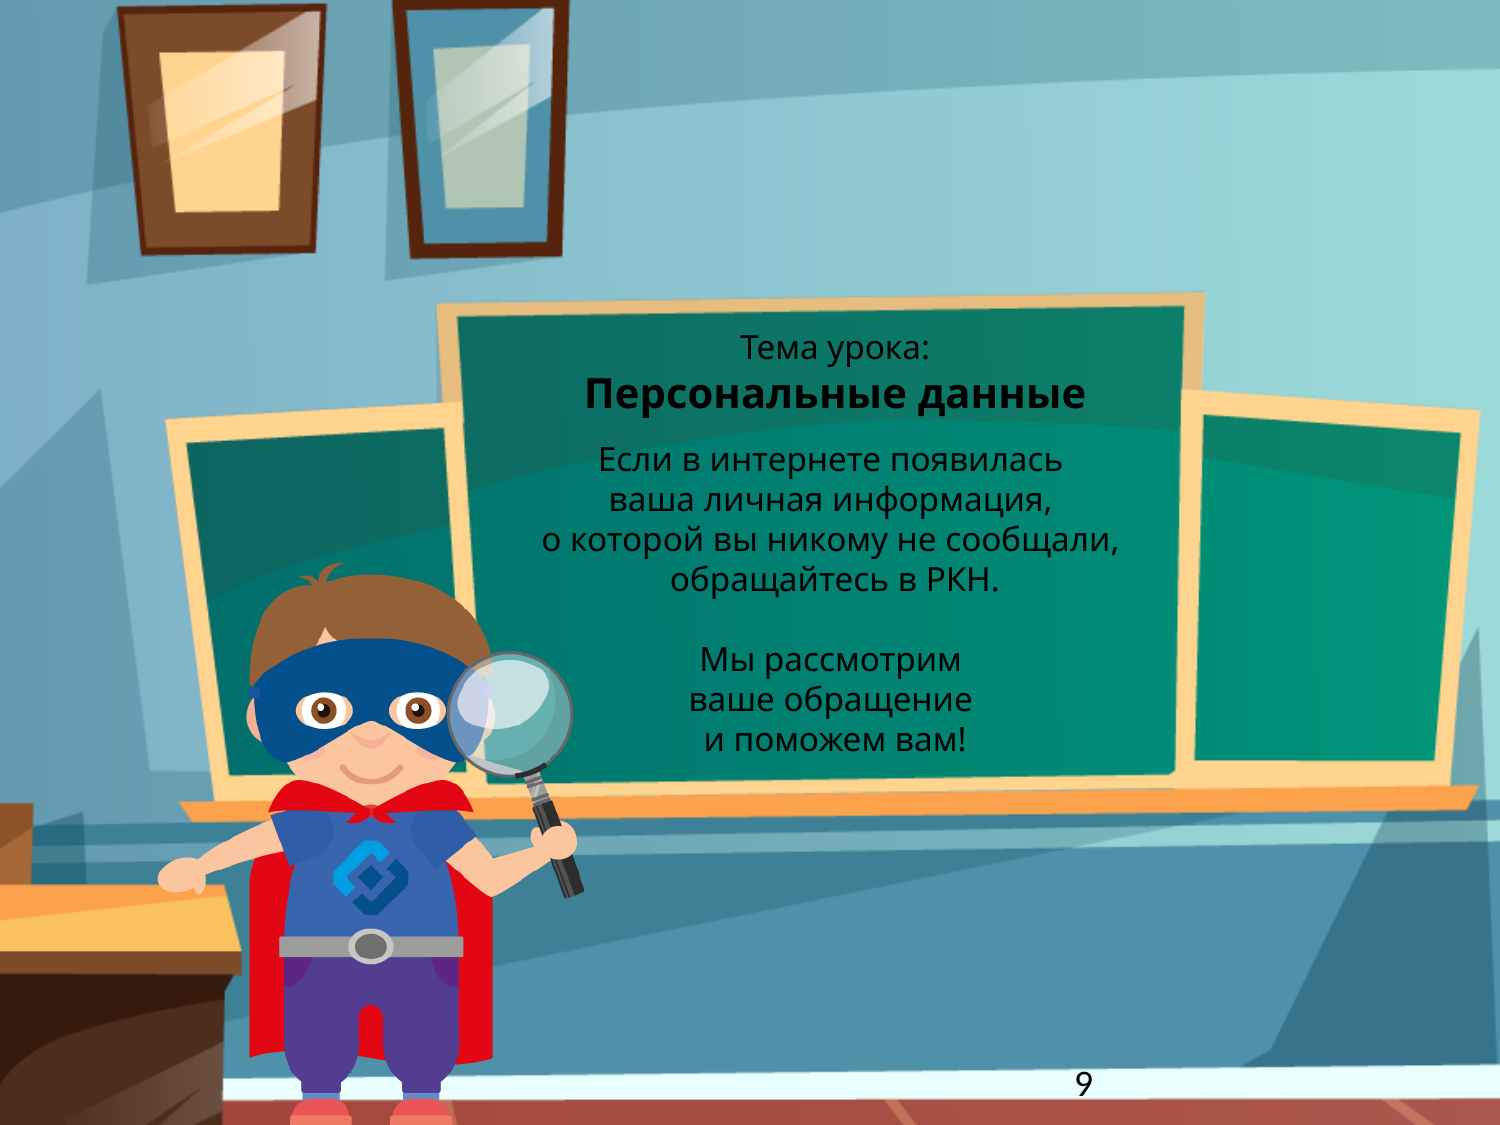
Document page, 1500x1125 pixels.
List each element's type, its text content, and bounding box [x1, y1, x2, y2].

picture [0, 0, 1500, 1125]
text_box Тема урока: Персональные данные [569, 319, 1102, 424]
slide_number <номер> [1059, 1052, 1397, 1112]
text_box Если в интернете появилась ваша личная информация, о которой вы никому не сообщали, обращайтесь в РКН. Мы рассмотрим ваше обращение и поможем вам! [526, 431, 1145, 766]
